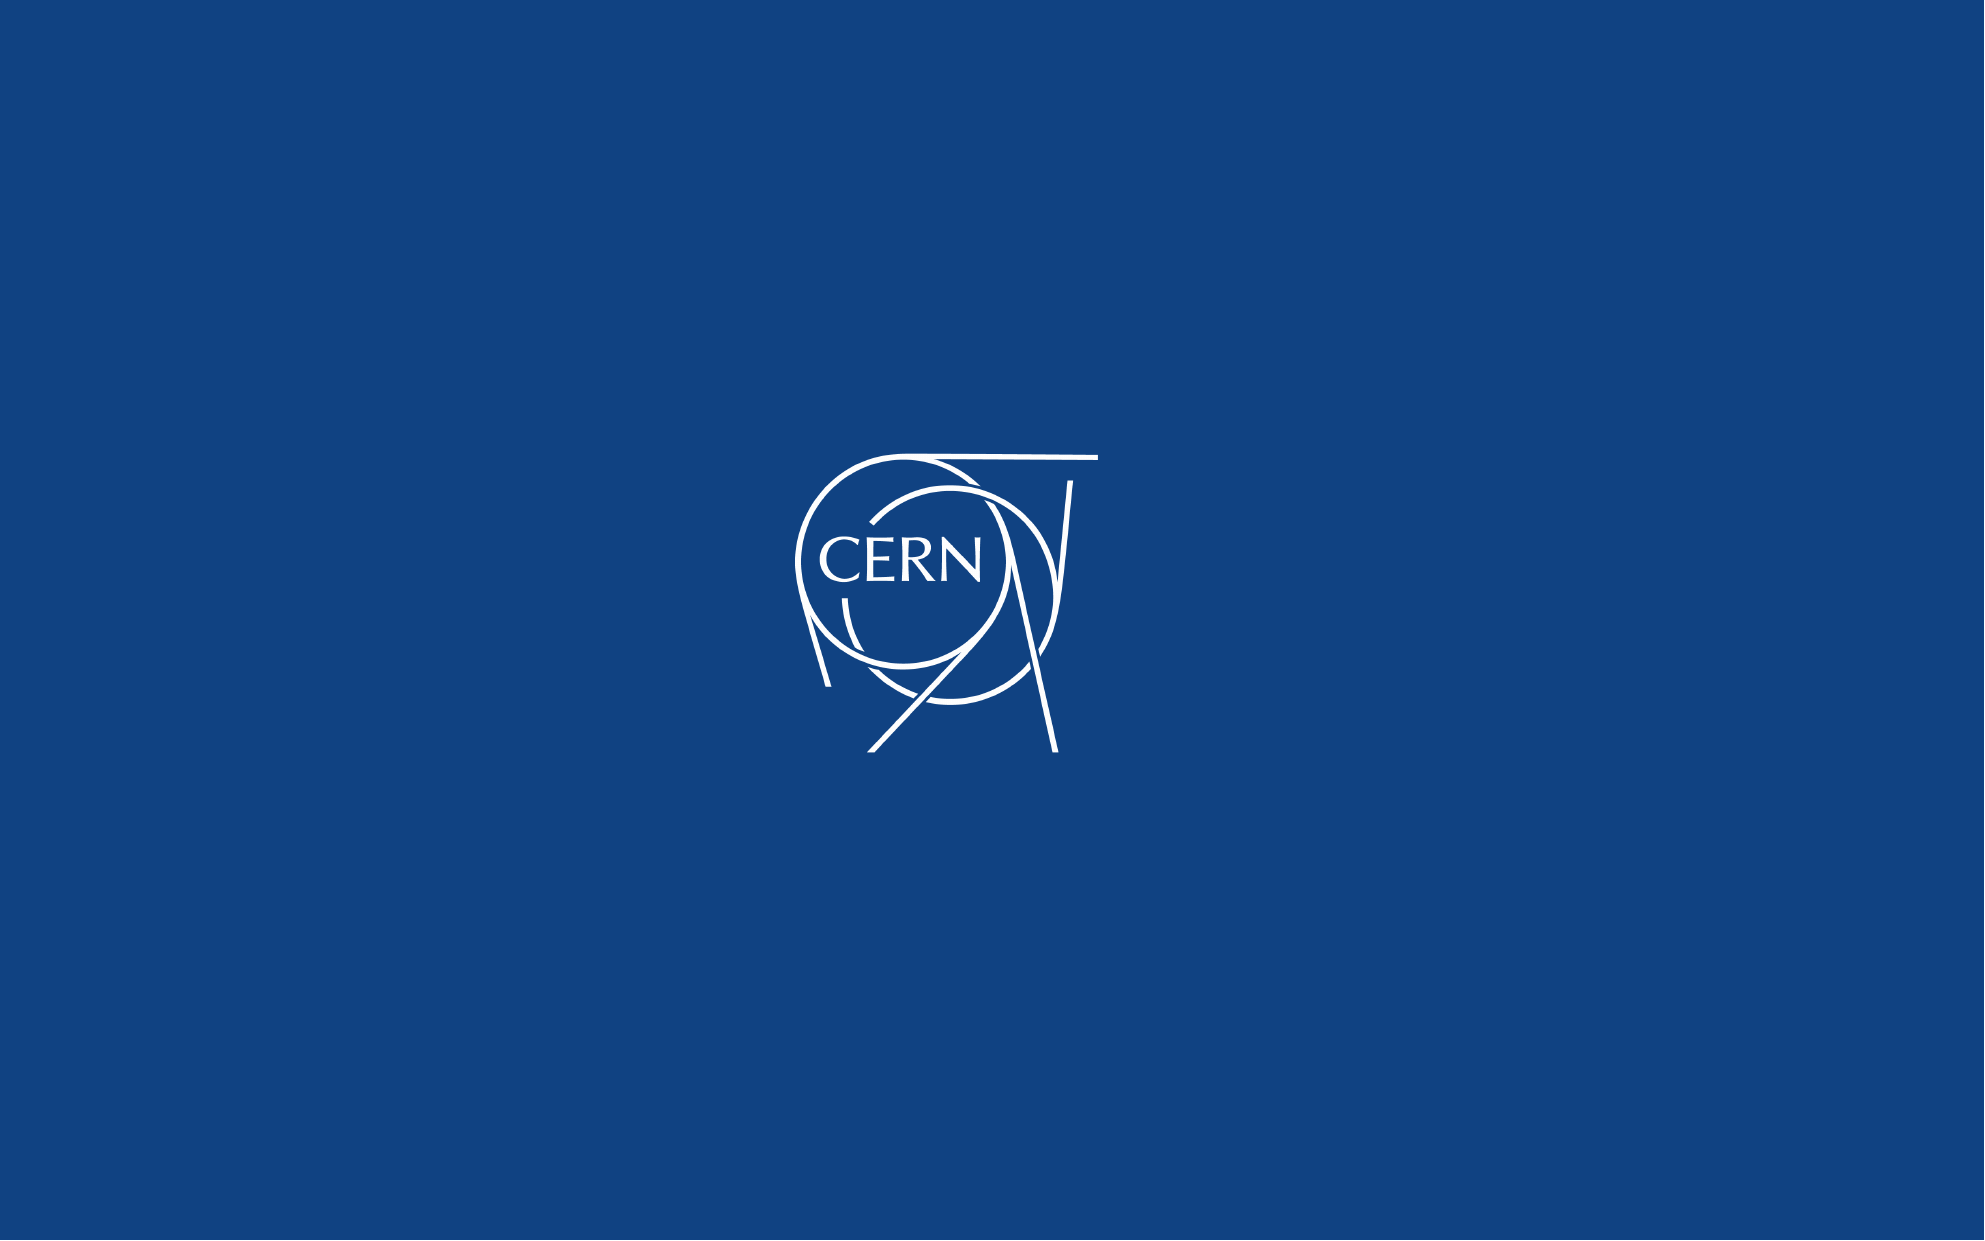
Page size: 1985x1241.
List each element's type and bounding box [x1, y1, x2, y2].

picture [795, 452, 1098, 754]
